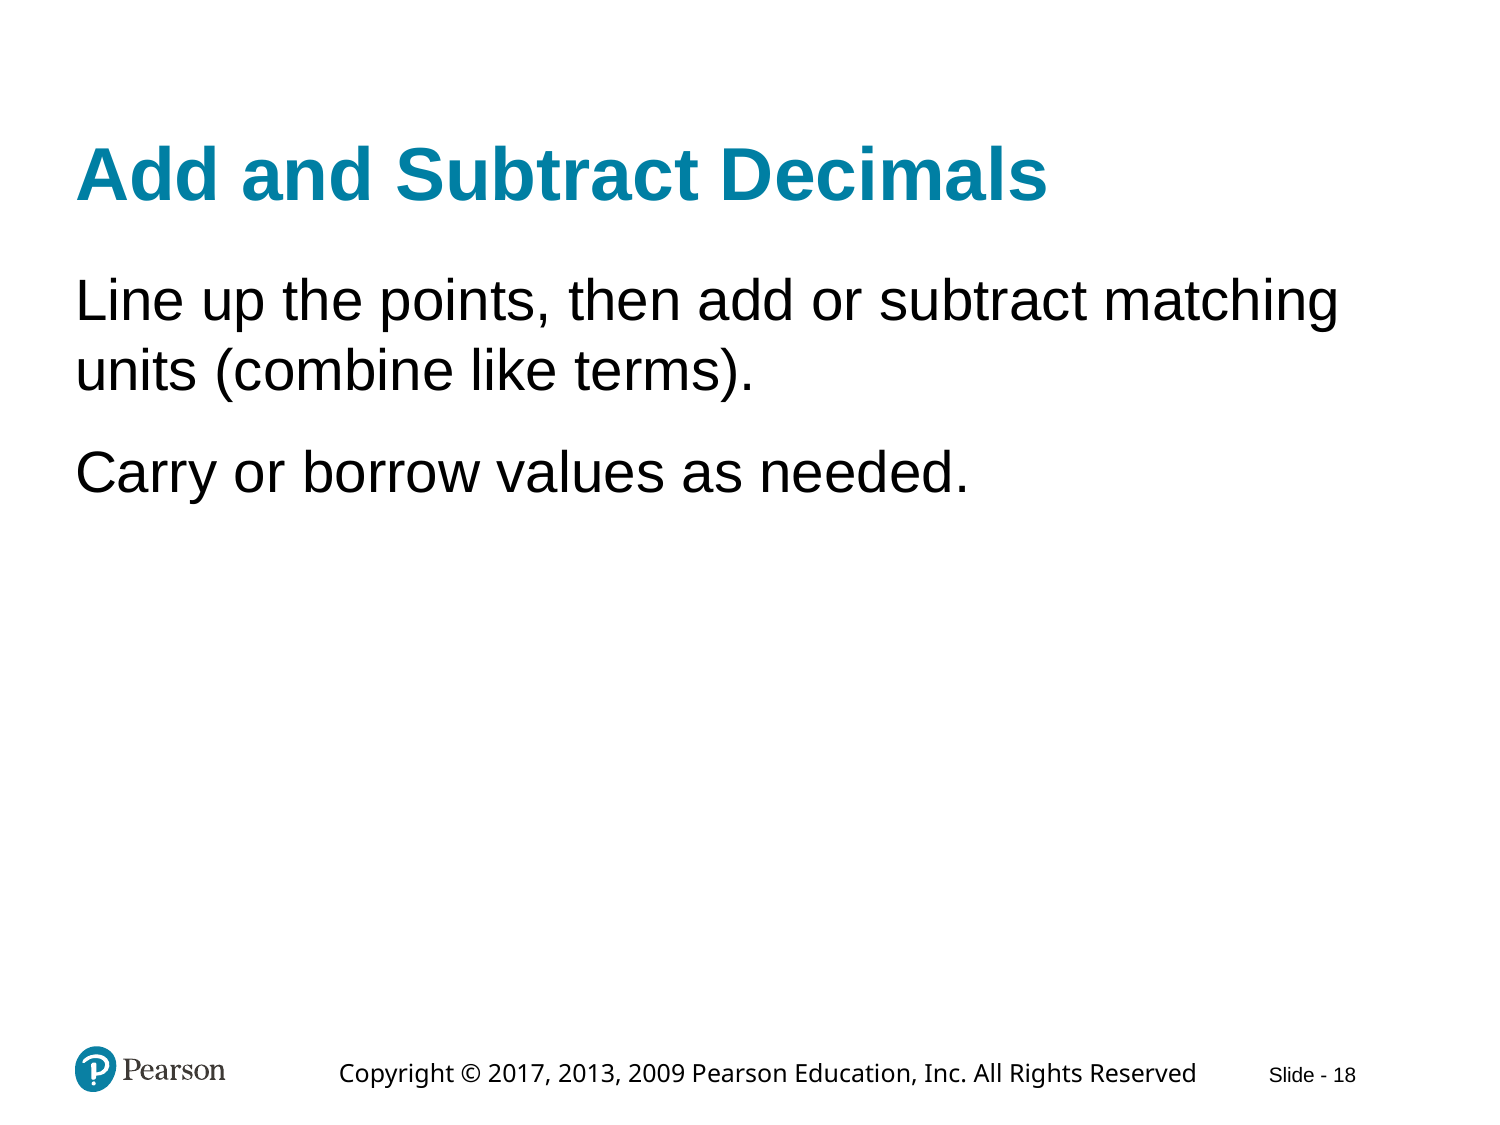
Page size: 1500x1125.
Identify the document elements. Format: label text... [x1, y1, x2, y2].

list Line up the points, then add or subtract matching units (combine like terms). Carry or borrow values as needed. [75, 262, 1425, 526]
title Add and Subtract Decimals [75, 35, 1425, 216]
